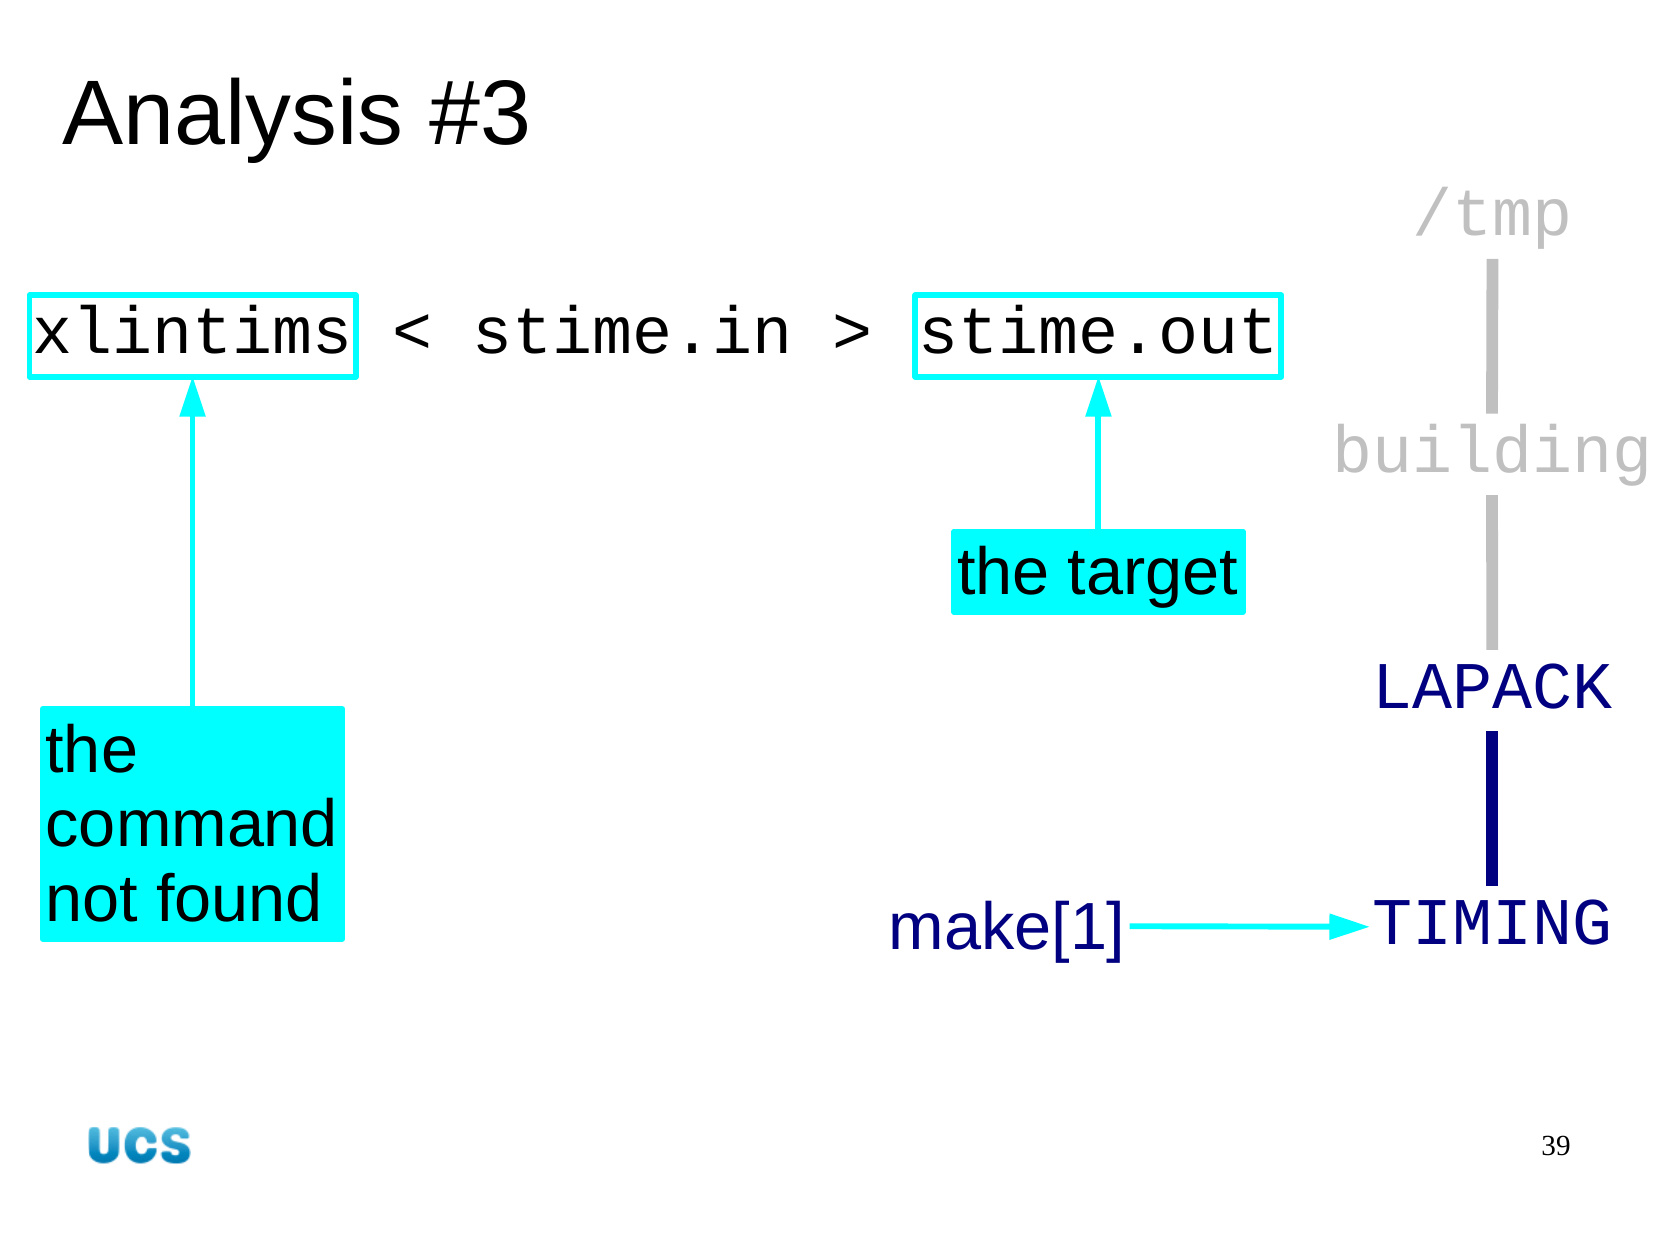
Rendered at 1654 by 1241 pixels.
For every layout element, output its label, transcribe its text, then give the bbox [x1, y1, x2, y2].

text_box < stime.in > [389, 295, 876, 377]
text_box Analysis #3 [59, 59, 535, 168]
picture [88, 1126, 191, 1165]
text_box the target [954, 531, 1243, 613]
text_box the command not found [42, 708, 343, 939]
text_box make[1] [885, 885, 1130, 967]
text_box LAPACK [1369, 649, 1616, 732]
text_box building [1329, 413, 1654, 496]
text_box TIMING [1369, 886, 1616, 968]
text_box xlintims [29, 295, 356, 377]
text_box stime.out [915, 295, 1282, 377]
text_box /tmp [1409, 177, 1576, 259]
